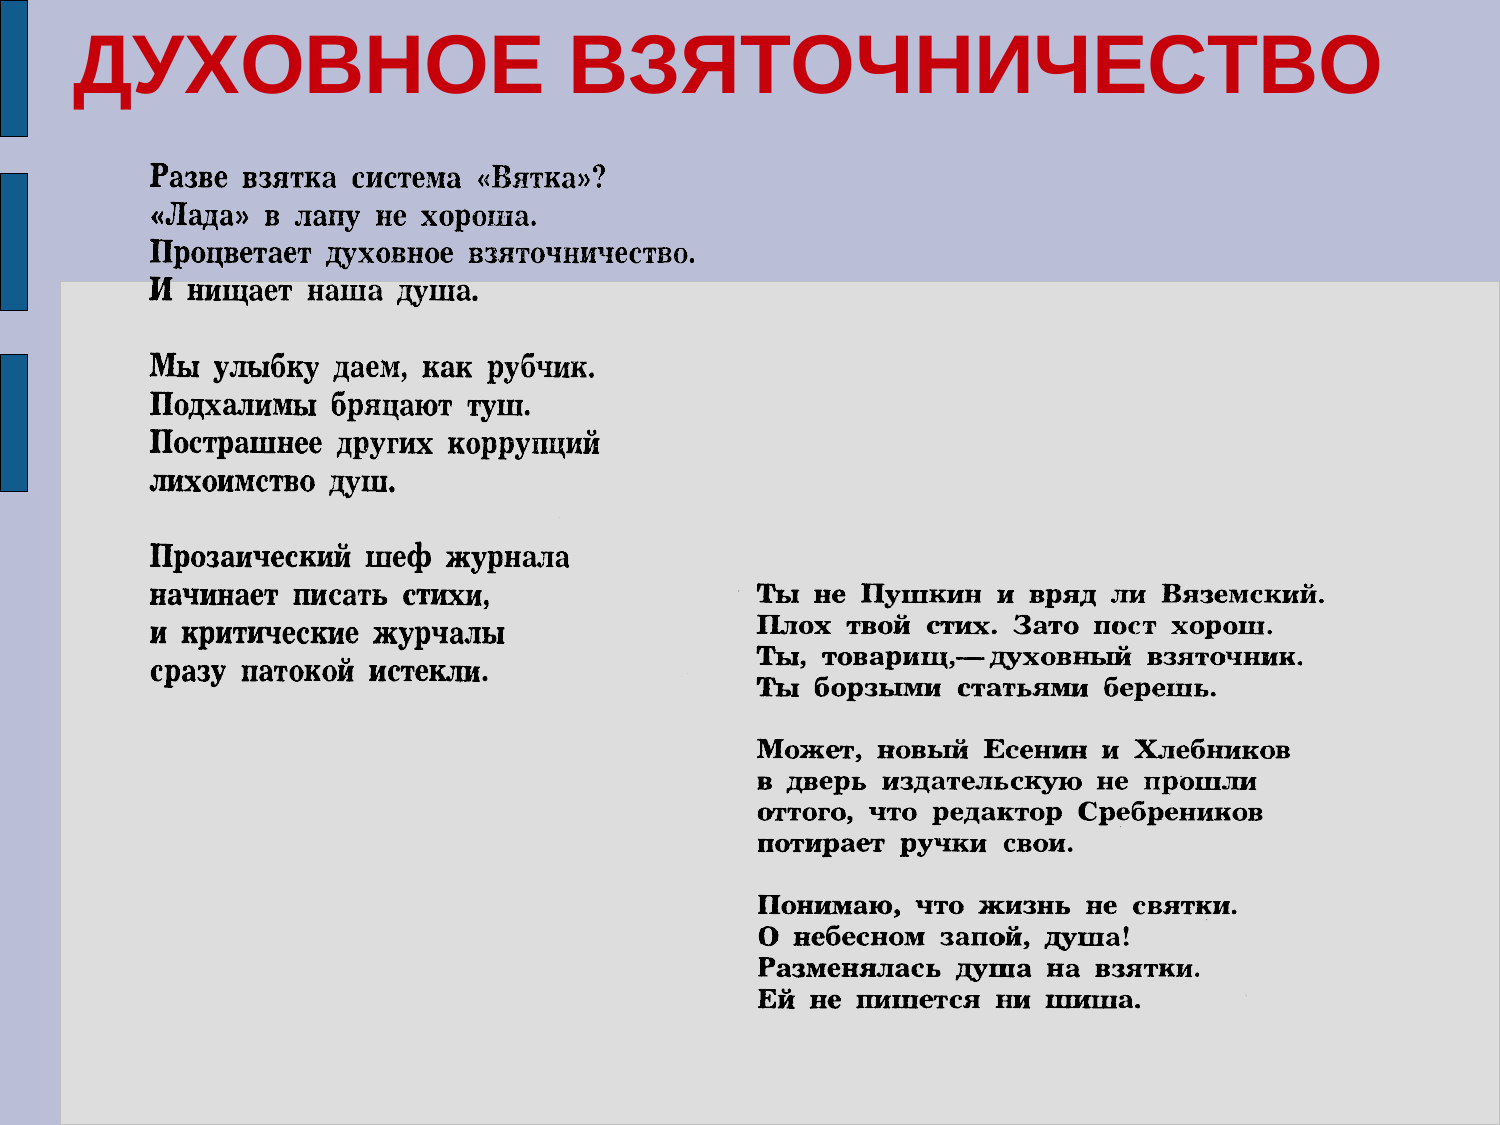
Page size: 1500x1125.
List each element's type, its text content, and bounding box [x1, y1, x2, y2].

picture [118, 143, 733, 709]
picture [738, 561, 1353, 1034]
text_box ДУХОВНОЕ ВЗЯТОЧНИЧЕСТВО [58, 2, 1453, 119]
